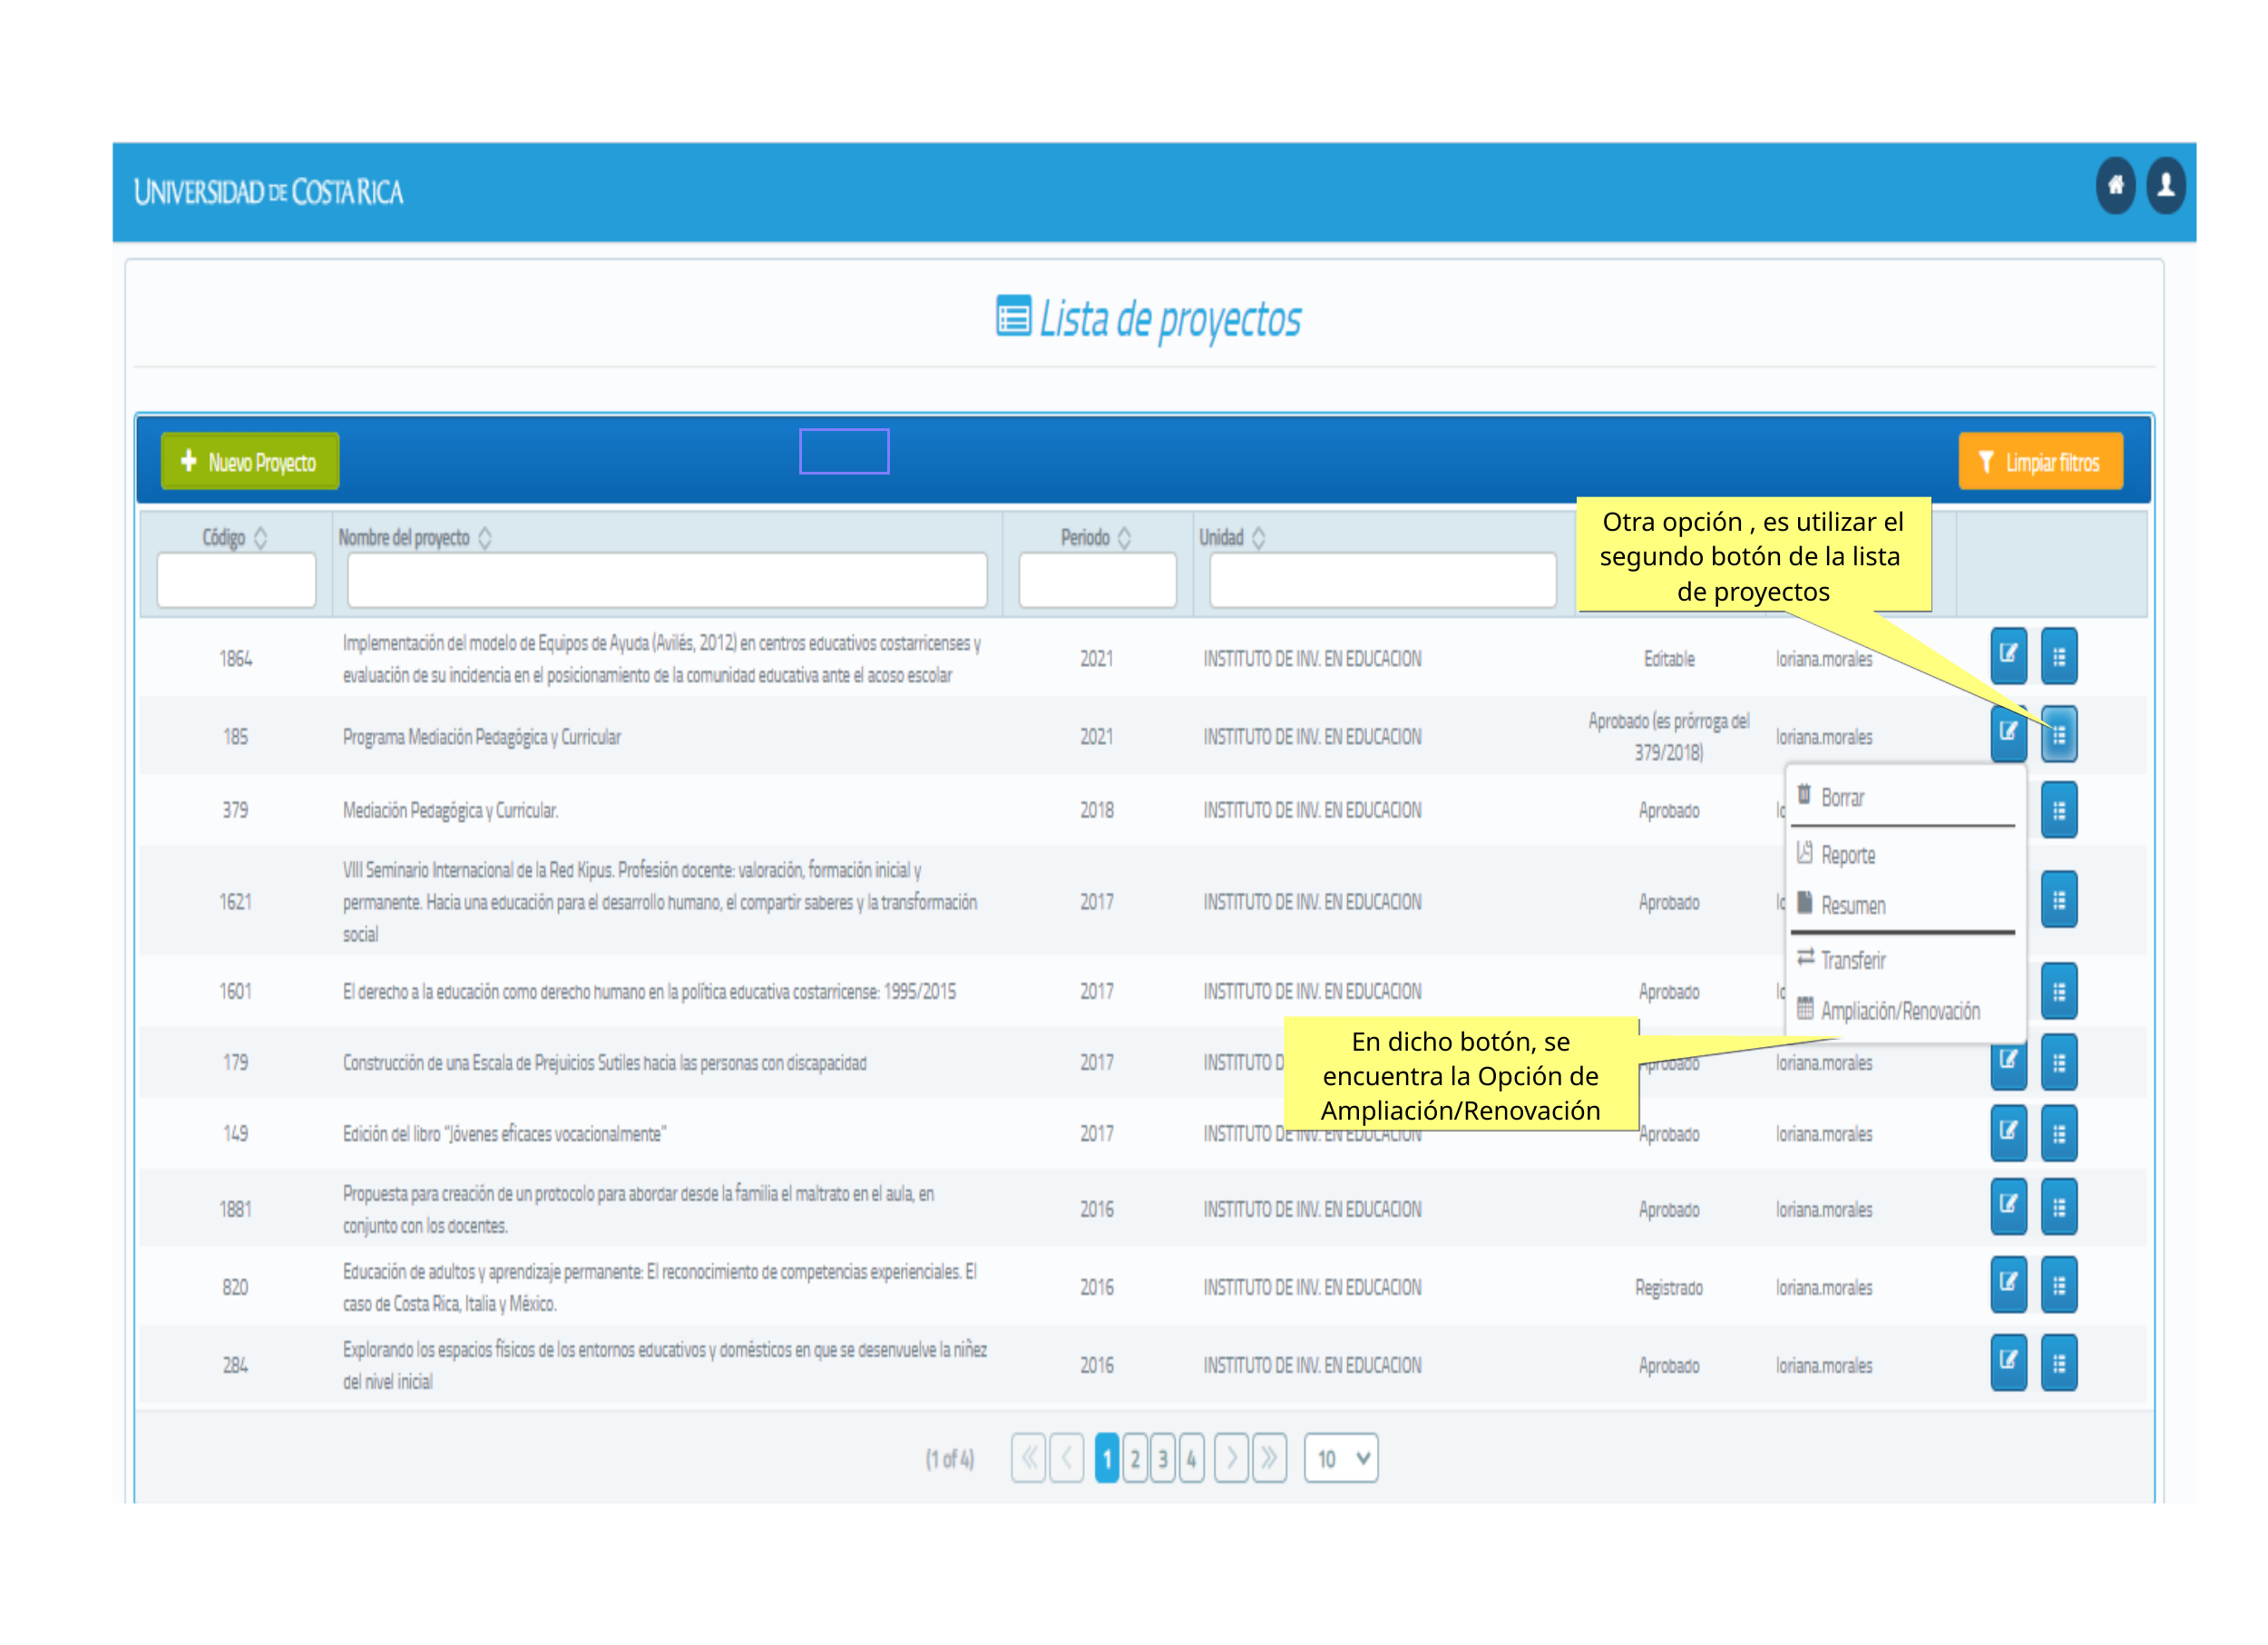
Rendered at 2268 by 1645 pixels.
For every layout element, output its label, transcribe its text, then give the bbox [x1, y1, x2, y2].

text_box Otra opción , es utilizar el segundo botón de la lista de proyectos [1577, 496, 2055, 729]
text_box En dicho botón, se encuentra la Opción de Ampliación/Renovación [1284, 1016, 1845, 1131]
picture [112, 142, 2197, 1503]
text_box [801, 429, 889, 474]
